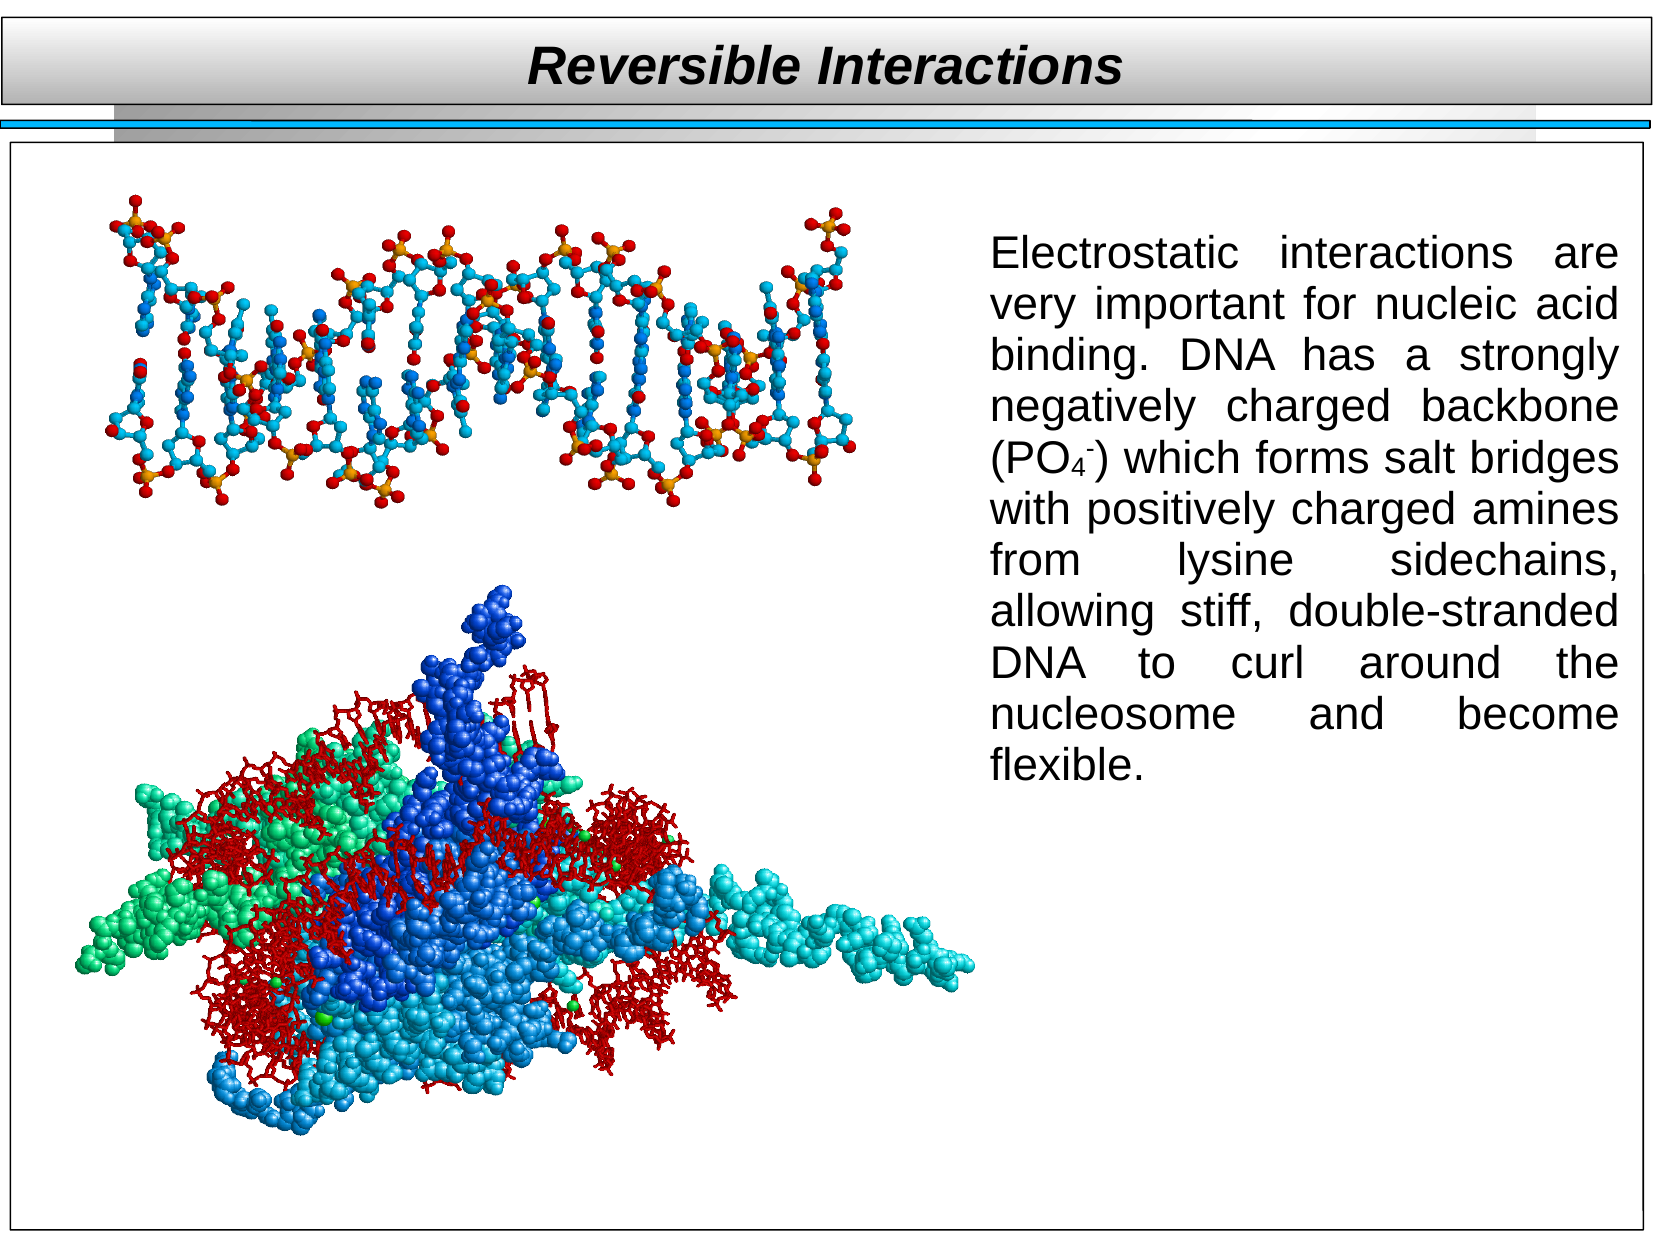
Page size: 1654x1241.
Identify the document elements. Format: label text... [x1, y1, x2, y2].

text_box [0, 120, 1651, 129]
text_box Reversible Interactions [1, 17, 1652, 105]
picture [105, 194, 856, 509]
text_box [10, 142, 1644, 1230]
text_box Electrostatic interactions are very important for nucleic acid binding. DNA has a strongly negatively charged backbone (PO4-) which forms salt bridges with positively charged amines from lysine sidechains, allowing stiff, double-stranded DNA to curl around the nucleosome and become flexible. [975, 219, 1636, 978]
picture [75, 584, 975, 1136]
